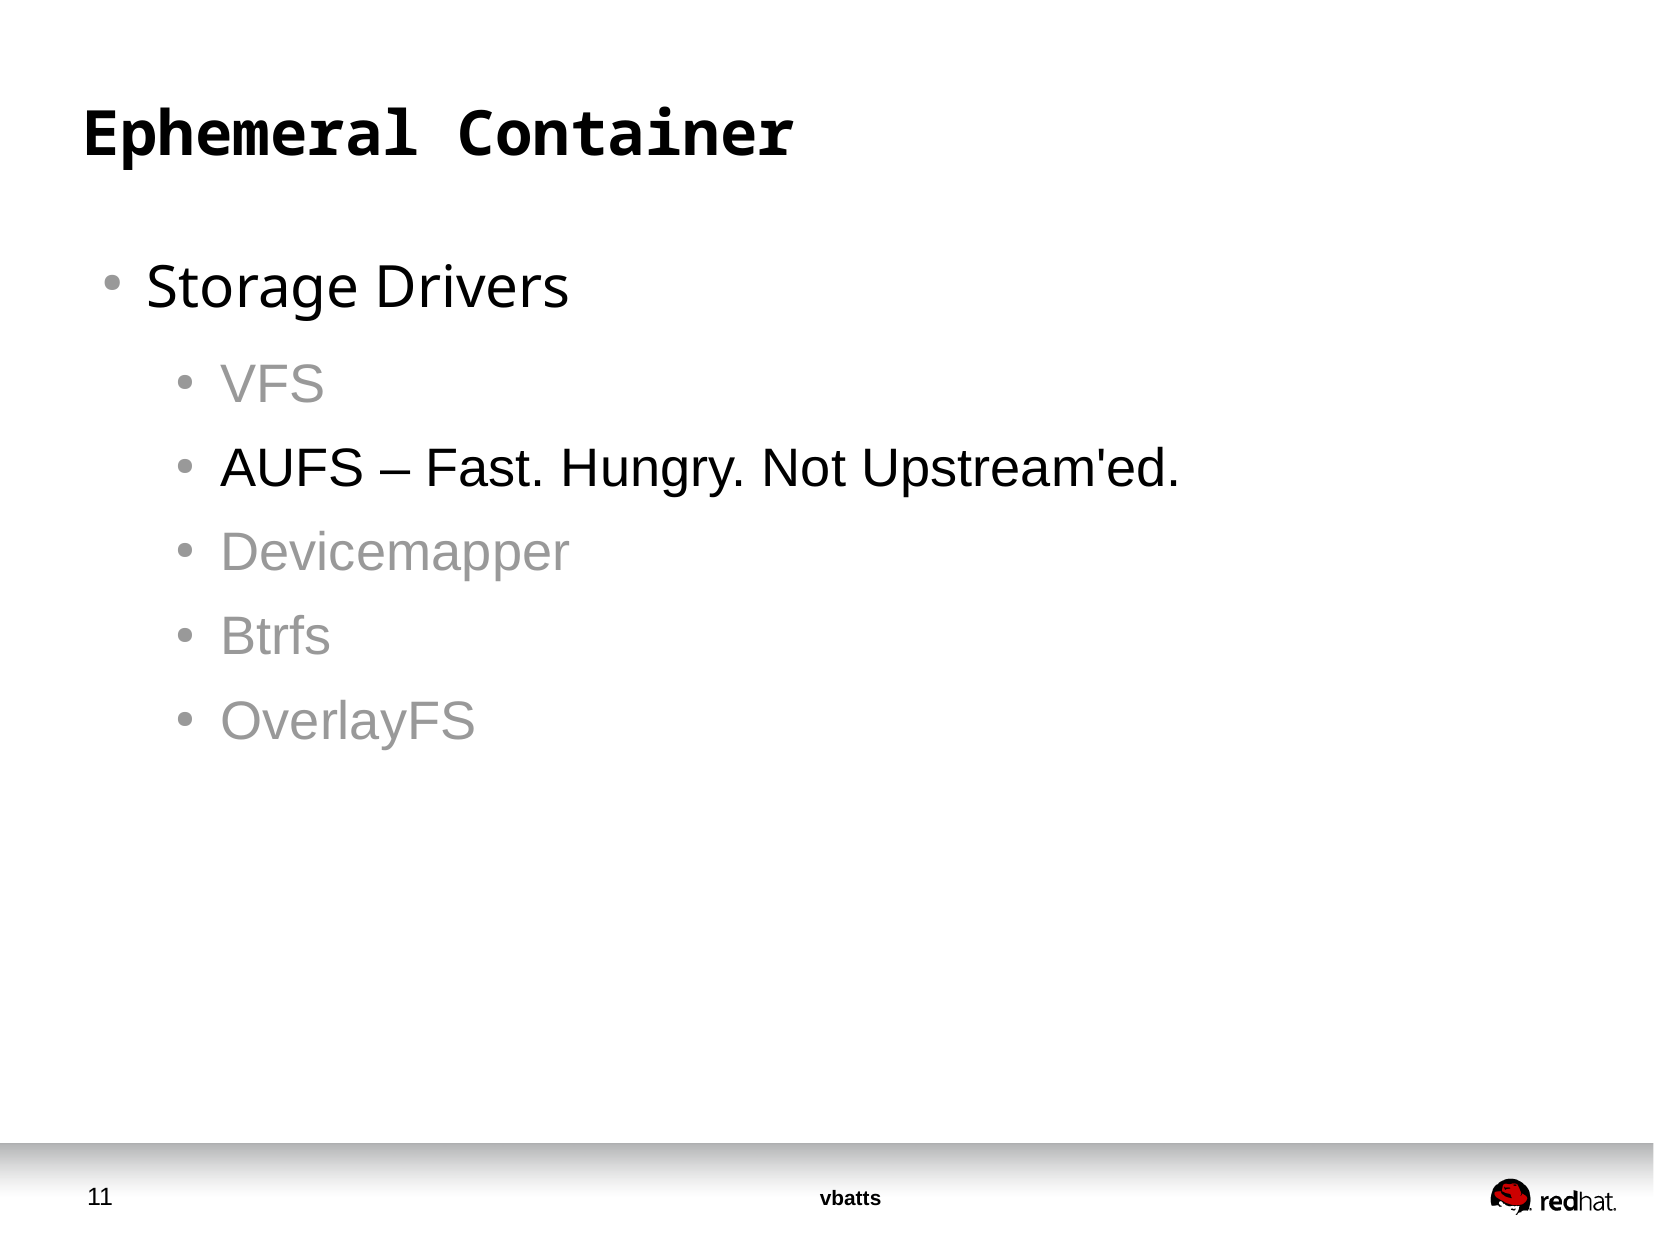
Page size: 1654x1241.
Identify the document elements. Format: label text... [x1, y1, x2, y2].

list Storage Drivers VFS AUFS – Fast. Hungry. Not Upstream'ed. Devicemapper Btrfs OverlayFS [86, 244, 1576, 1039]
picture [0, 1143, 1654, 1241]
title Ephemeral Container [82, 37, 1571, 226]
